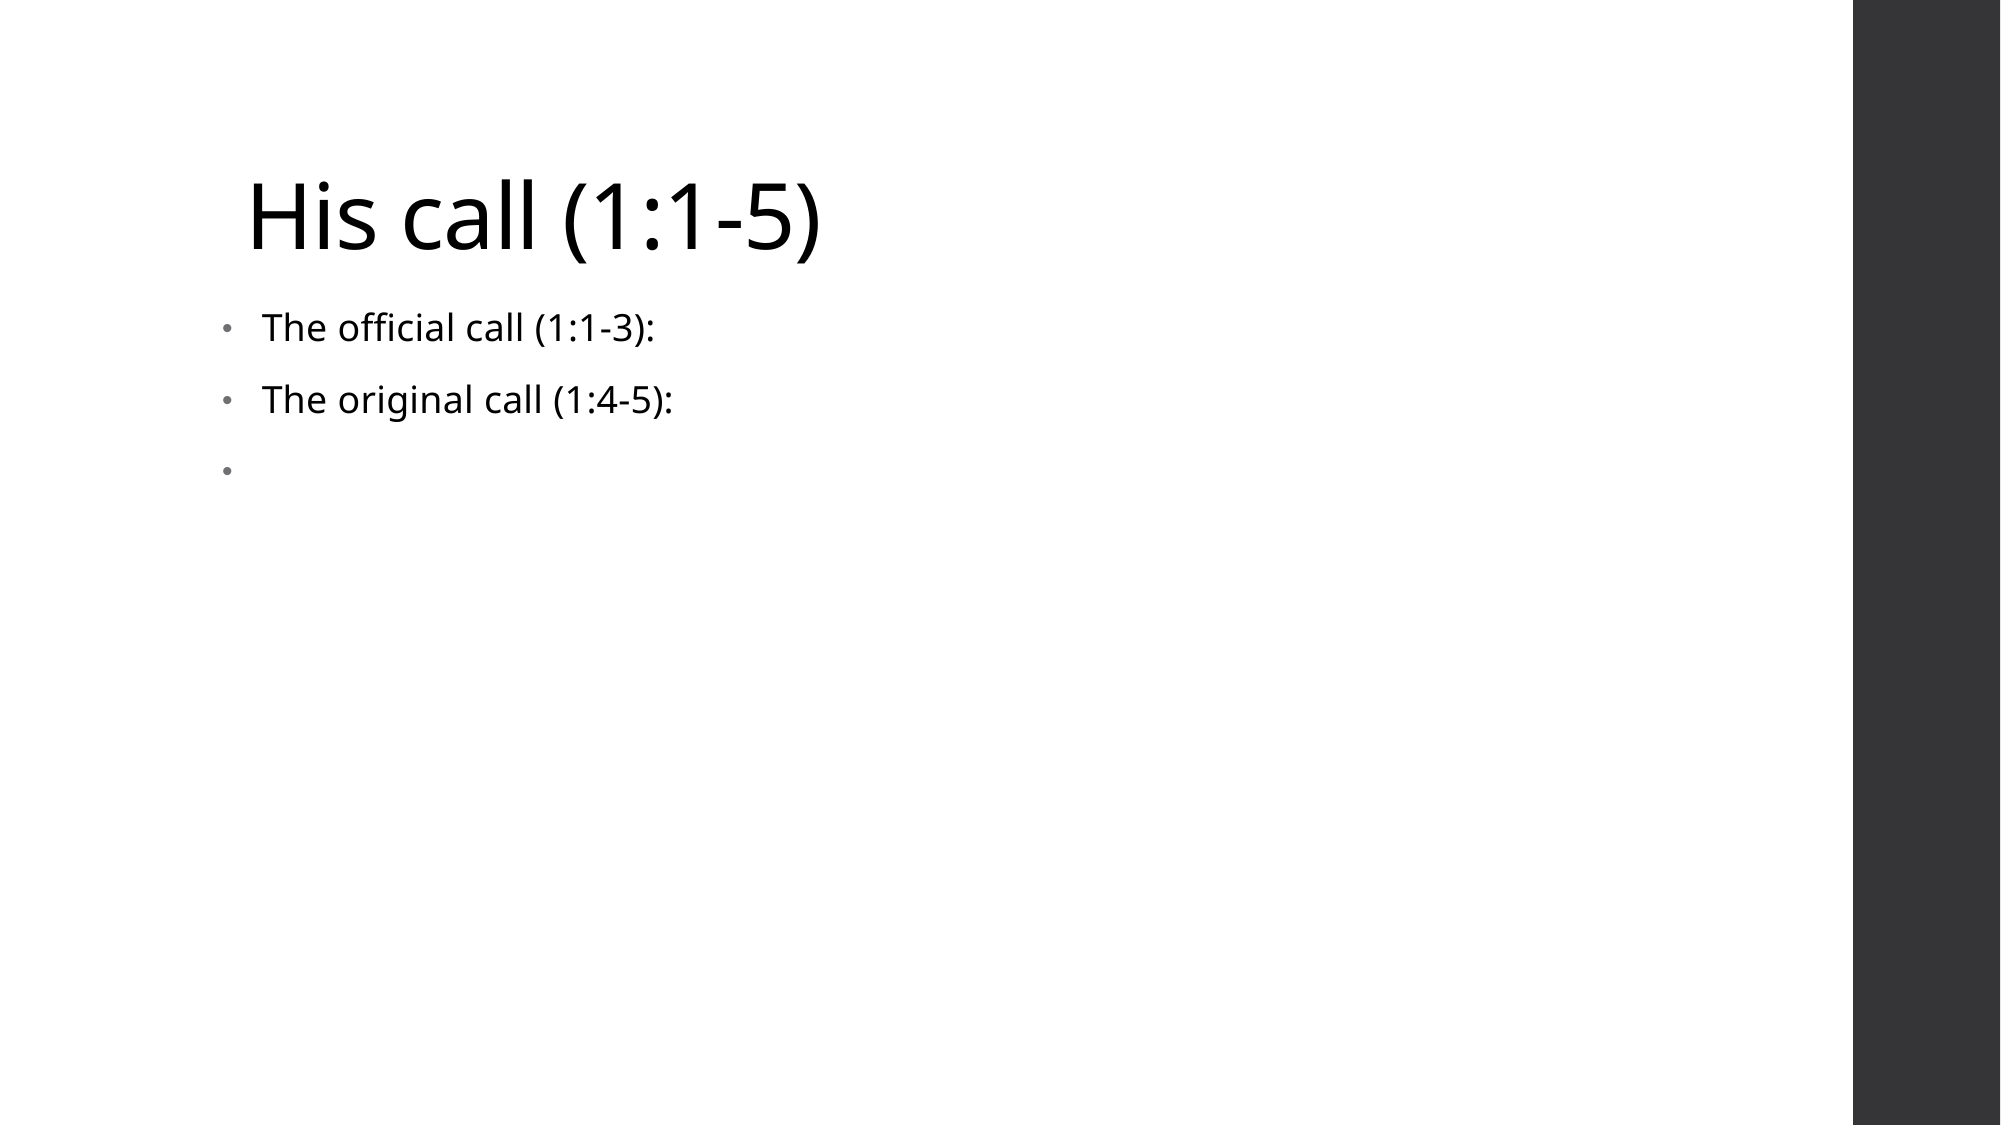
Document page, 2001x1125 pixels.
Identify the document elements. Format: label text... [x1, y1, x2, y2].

list The official call (1:1-3): The original call (1:4-5): [206, 299, 1617, 1014]
title His call (1:1-5) [206, 60, 1797, 278]
